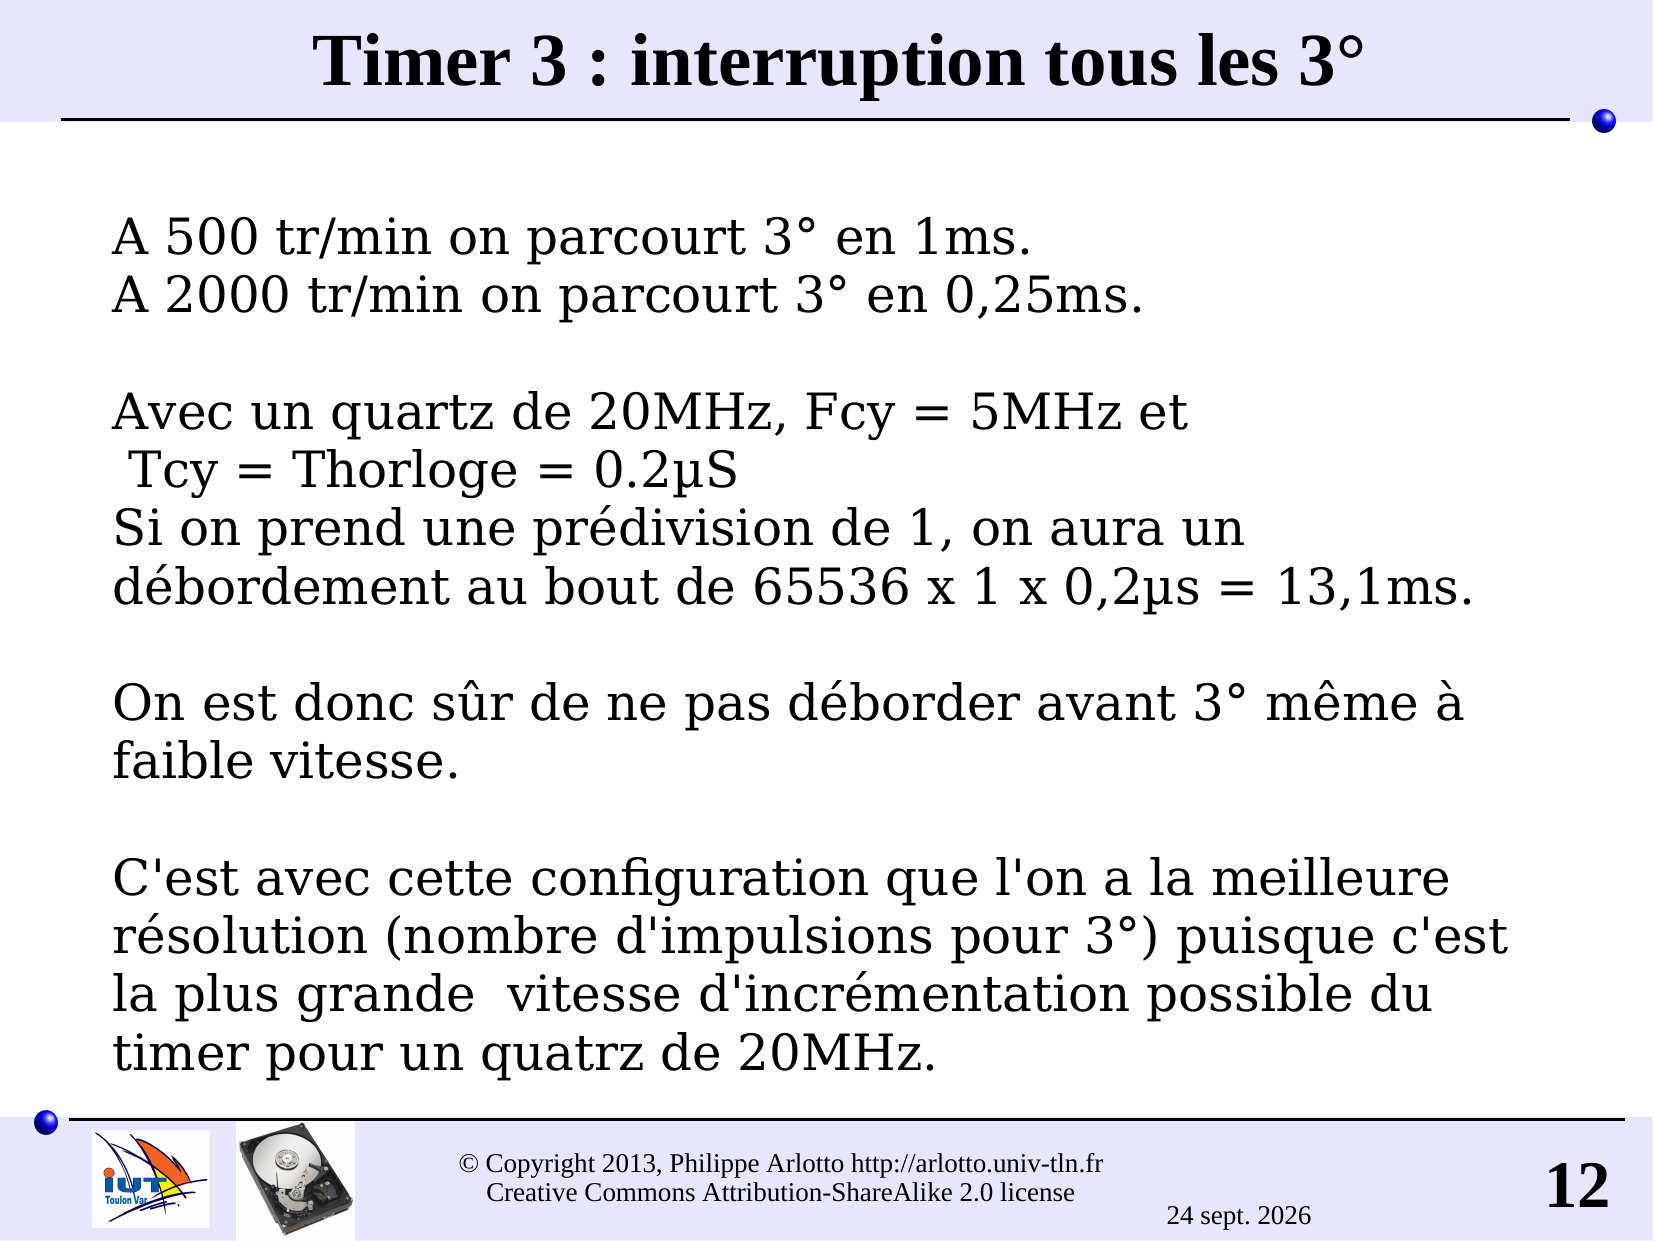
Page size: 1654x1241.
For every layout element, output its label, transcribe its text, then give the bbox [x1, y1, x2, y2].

text_box A 500 tr/min on parcourt 3° en 1ms. A 2000 tr/min on parcourt 3° en 0,25ms. Avec un quartz de 20MHz, Fcy = 5MHz et Tcy = Thorloge = 0.2µS Si on prend une prédivision de 1, on aura un débordement au bout de 65536 x 1 x 0,2µs = 13,1ms. On est donc sûr de ne pas déborder avant 3° même à faible vitesse. C'est avec cette configuration que l'on a la meilleure résolution (nombre d'impulsions pour 3°) puisque c'est la plus grande vitesse d'incrémentation possible du timer pour un quatrz de 20MHz. [112, 208, 1536, 1082]
title Timer 3 : interruption tous les 3° [95, 11, 1585, 110]
picture [236, 1121, 355, 1241]
